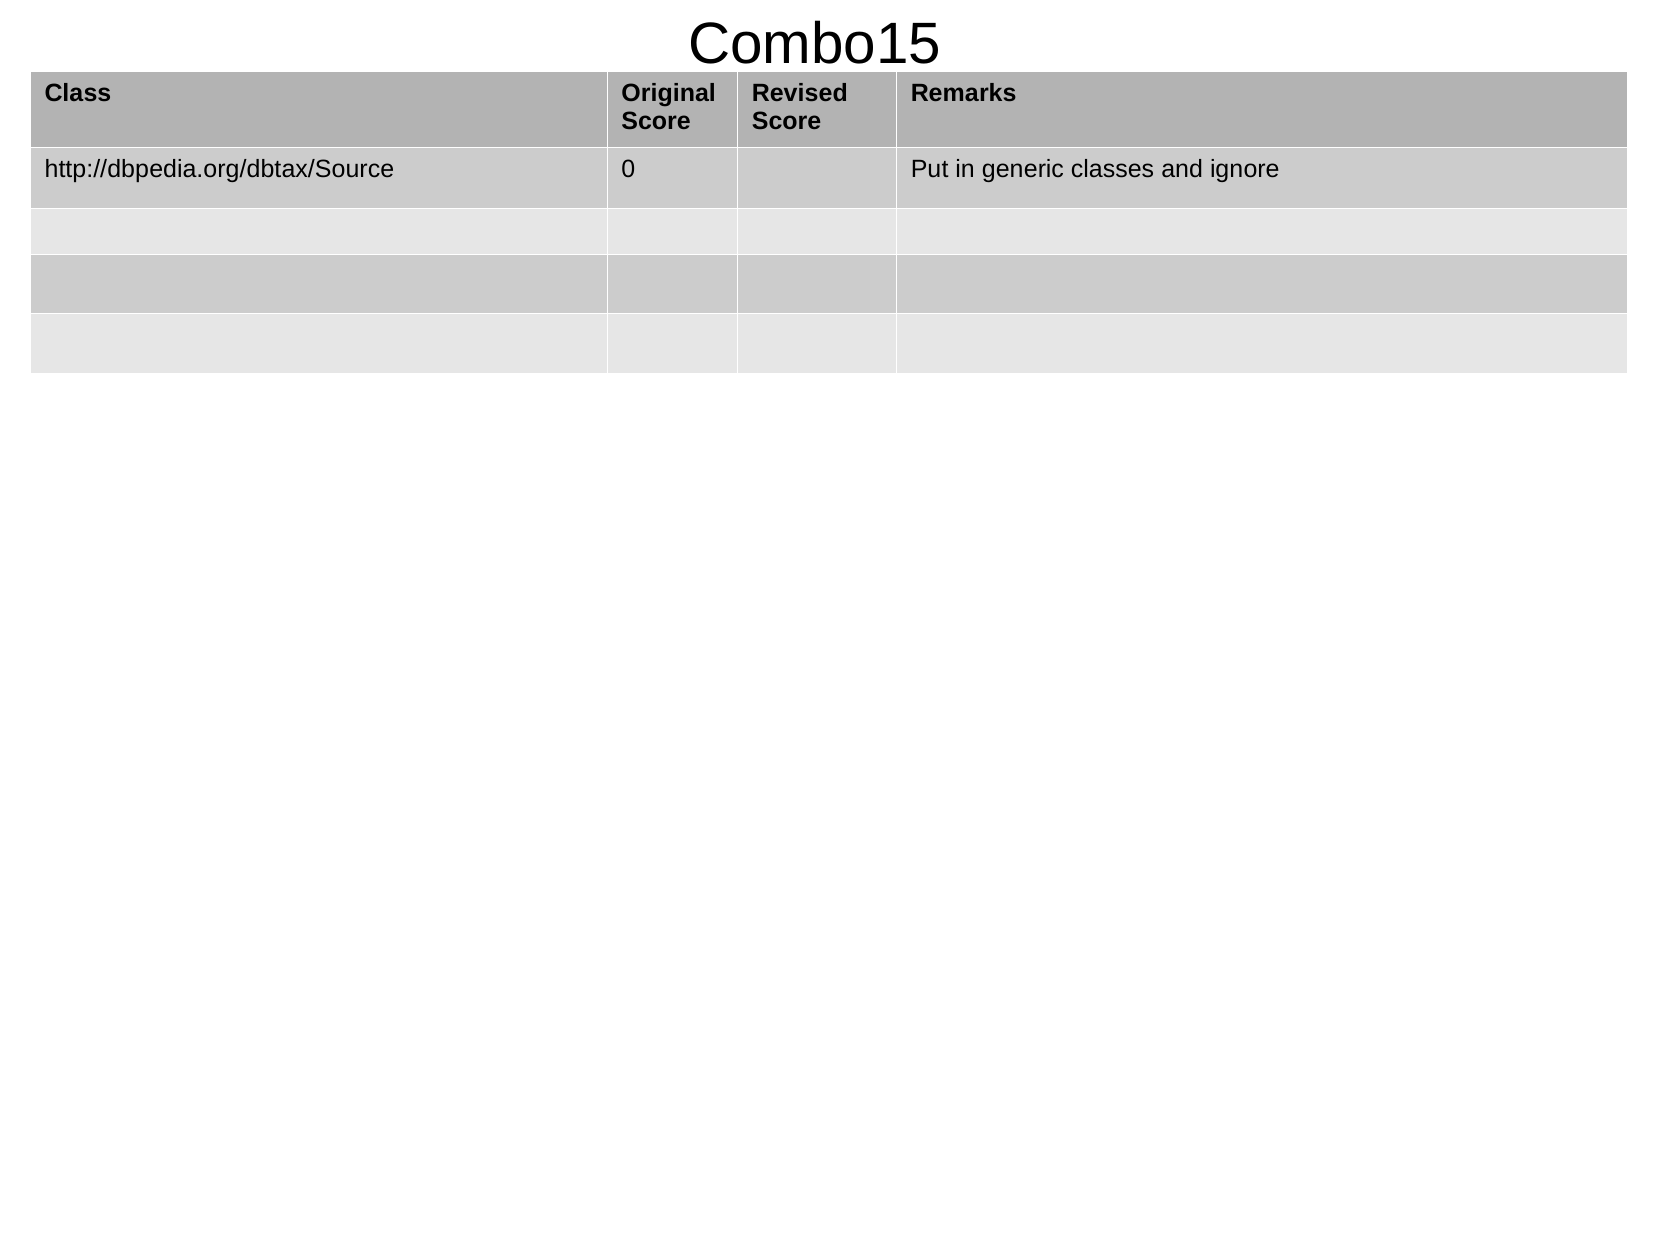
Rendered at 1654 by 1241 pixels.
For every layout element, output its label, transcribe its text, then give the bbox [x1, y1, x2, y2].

table_cell [738, 209, 896, 254]
table_header Revised Score [738, 76, 896, 147]
table_cell 0 [608, 148, 737, 208]
table_cell [608, 209, 737, 254]
table_cell [31, 209, 607, 254]
table_cell [897, 209, 1627, 254]
table_cell [738, 255, 896, 313]
table_cell [897, 255, 1627, 313]
table_cell [738, 148, 896, 208]
table_cell http://dbpedia.org/dbtax/Source [31, 148, 607, 208]
table_header Class [31, 72, 607, 147]
table_header Remarks [897, 72, 1627, 147]
table_cell [608, 314, 737, 373]
table_cell [738, 314, 896, 373]
table_header Original Score [608, 76, 737, 147]
table_cell [608, 255, 737, 313]
table_cell Put in generic classes and ignore [897, 148, 1627, 208]
title Combo15 [70, 10, 1560, 76]
table_cell [31, 314, 607, 373]
table_cell [31, 255, 607, 313]
table_cell [897, 314, 1627, 373]
